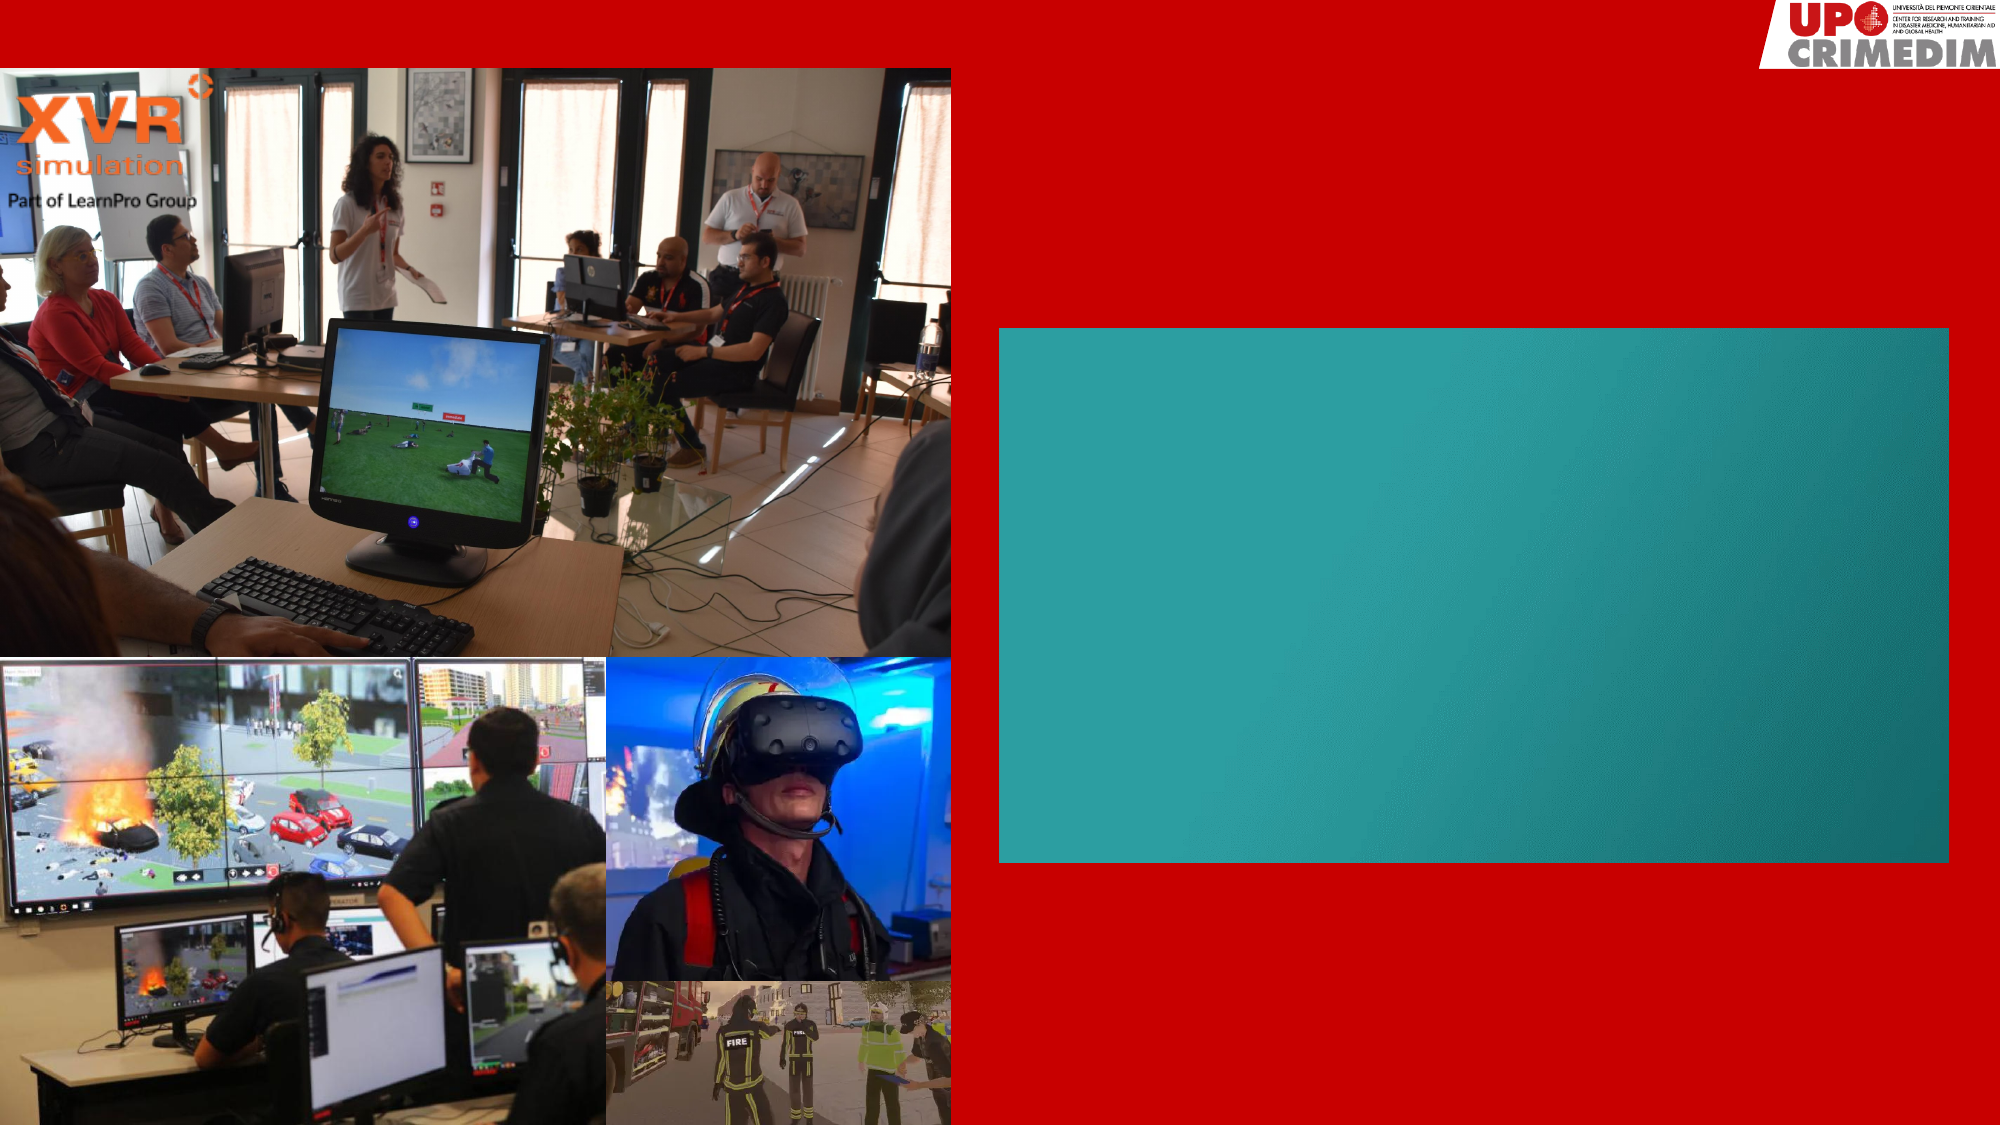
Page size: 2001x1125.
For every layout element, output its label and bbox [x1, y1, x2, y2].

text_box [951, 68, 2000, 1125]
picture [1788, 1, 1996, 67]
picture [0, 68, 951, 1125]
picture [999, 328, 1949, 863]
